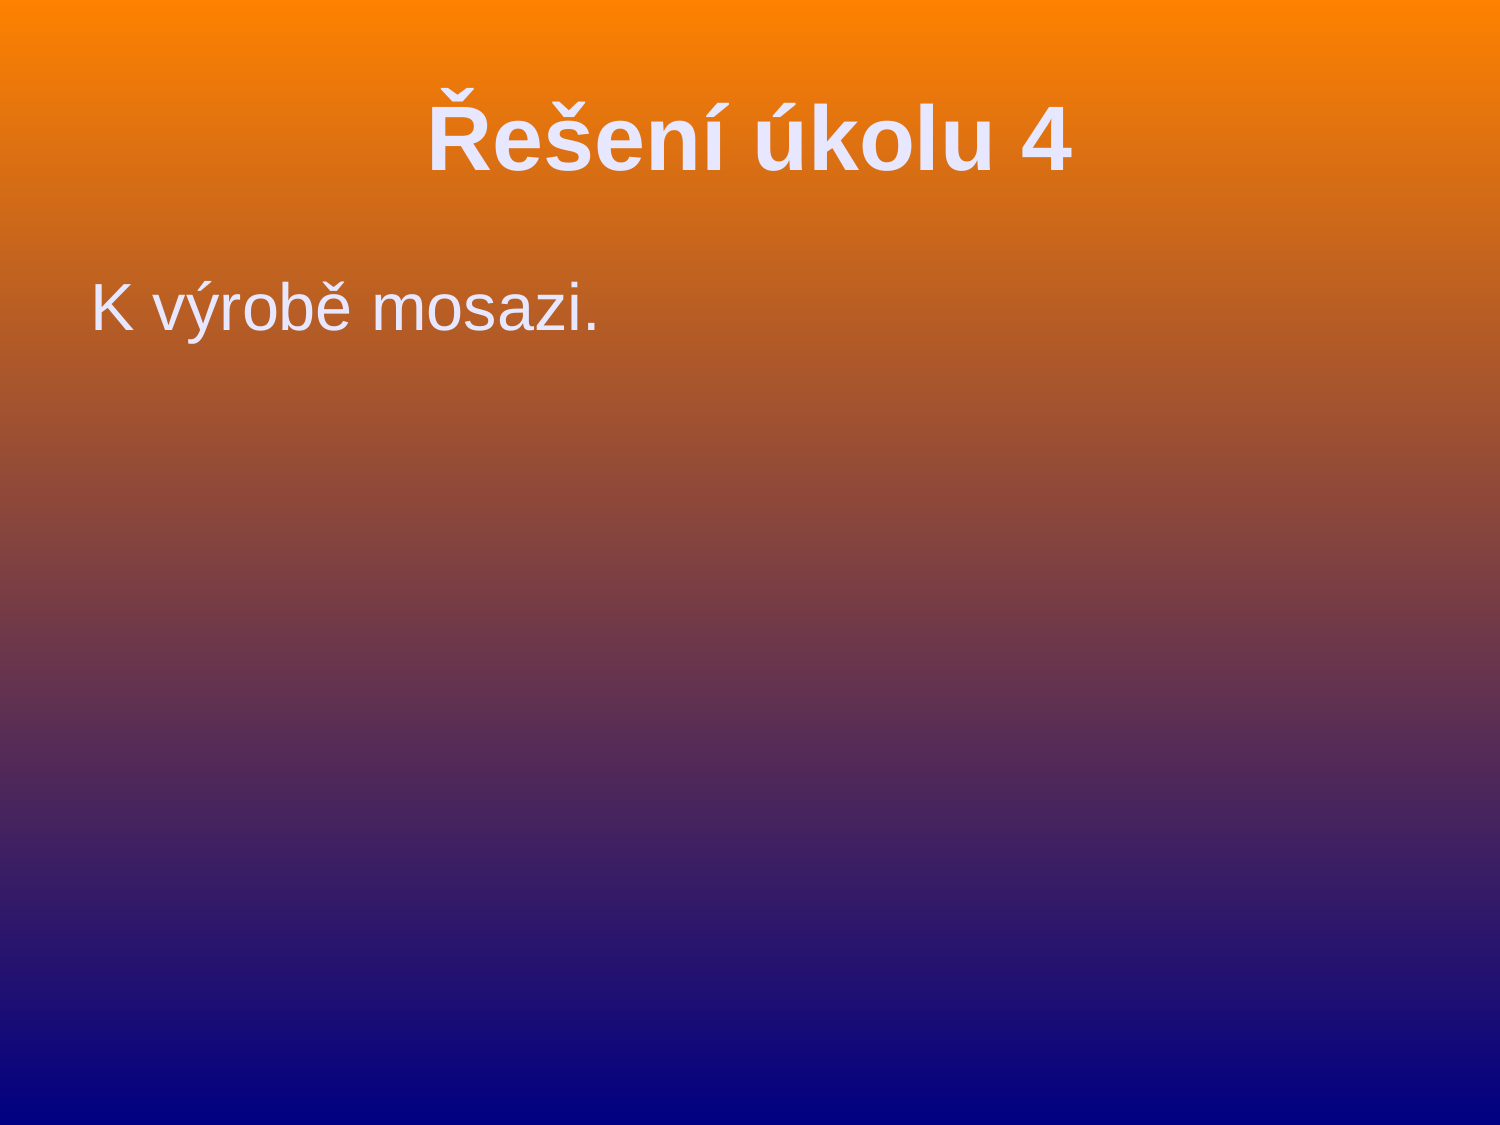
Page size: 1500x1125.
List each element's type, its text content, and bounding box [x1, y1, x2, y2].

list K výrobě mosazi. [75, 262, 1426, 1006]
title Řešení úkolu 4 [75, 45, 1426, 233]
